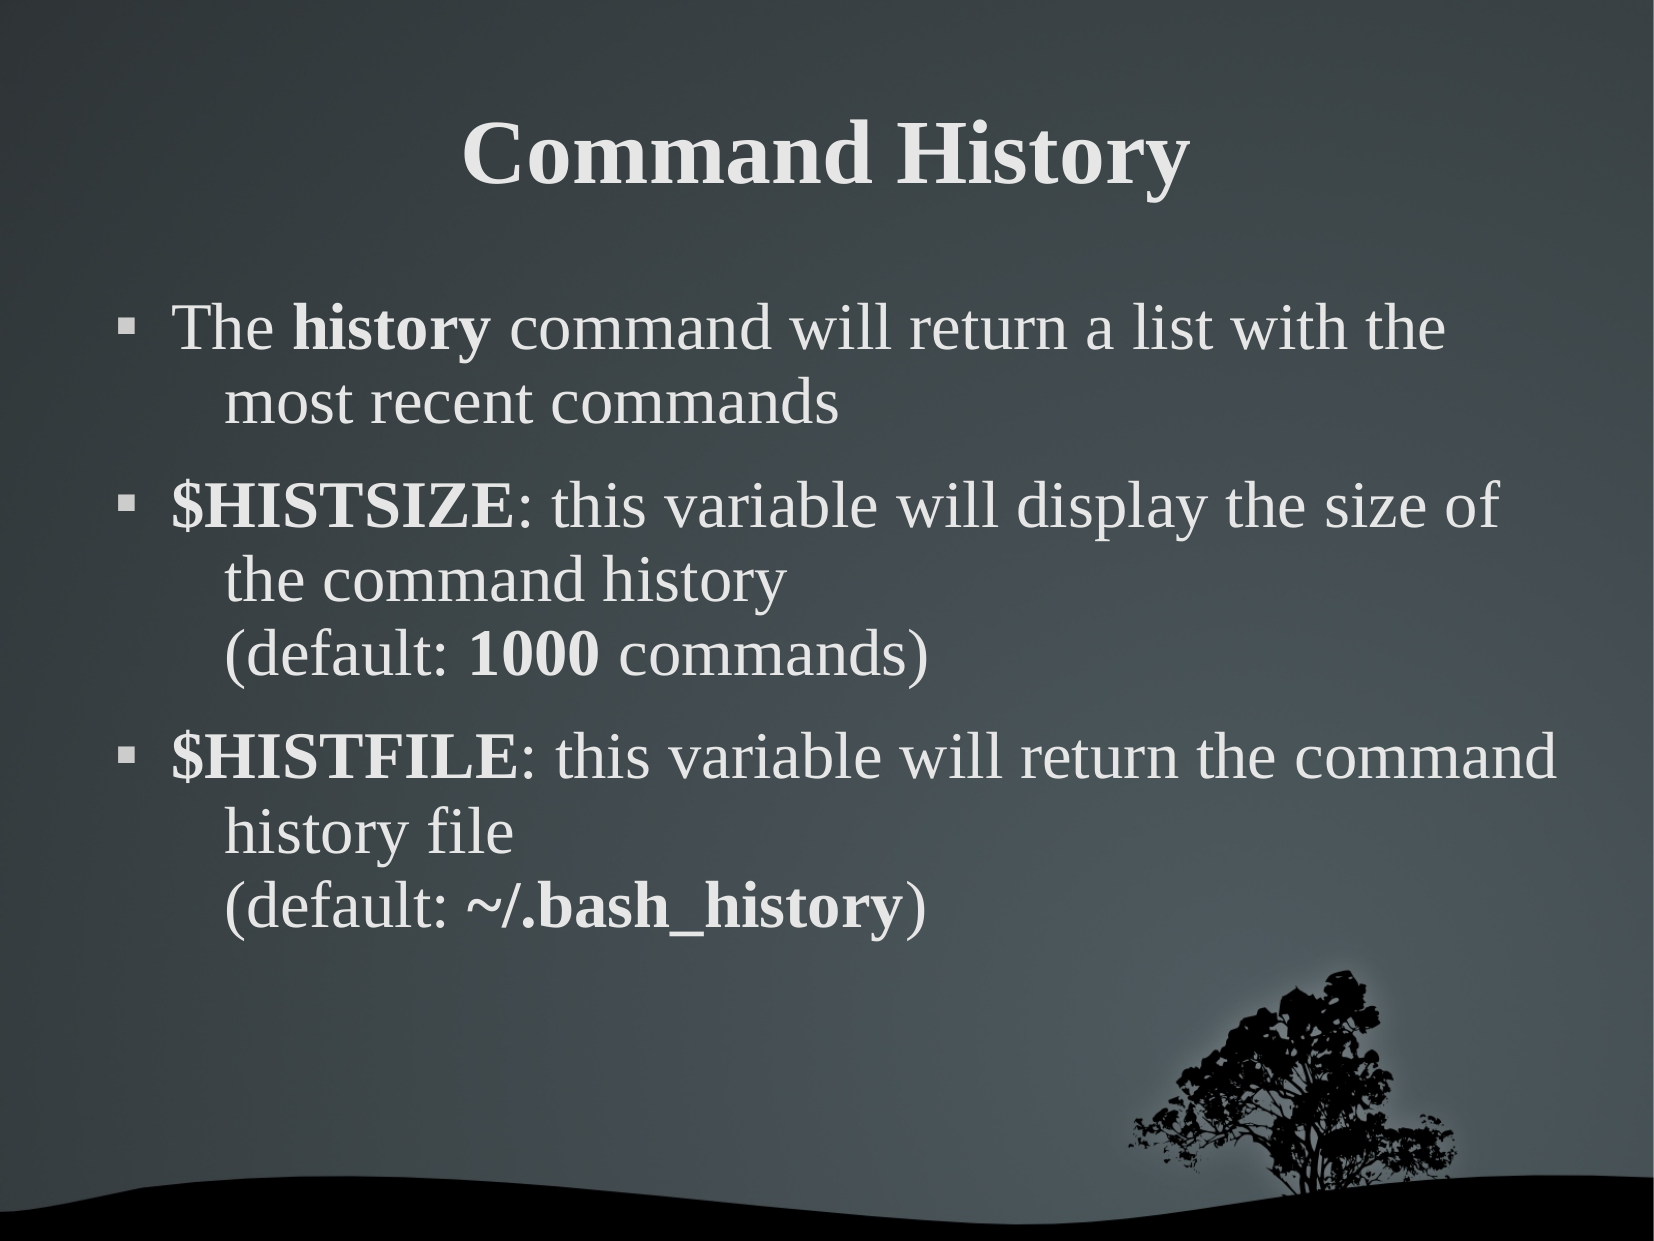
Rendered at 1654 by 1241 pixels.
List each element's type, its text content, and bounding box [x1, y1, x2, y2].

picture [0, 0, 1654, 1241]
list The history command will return a list with the most recent commands $HISTSIZE: this variable will display the size of the command history (default: 1000 commands) $HISTFILE: this variable will return the command history file (default: ~/.bash_history) [82, 290, 1571, 1109]
title Command History [82, 19, 1571, 287]
